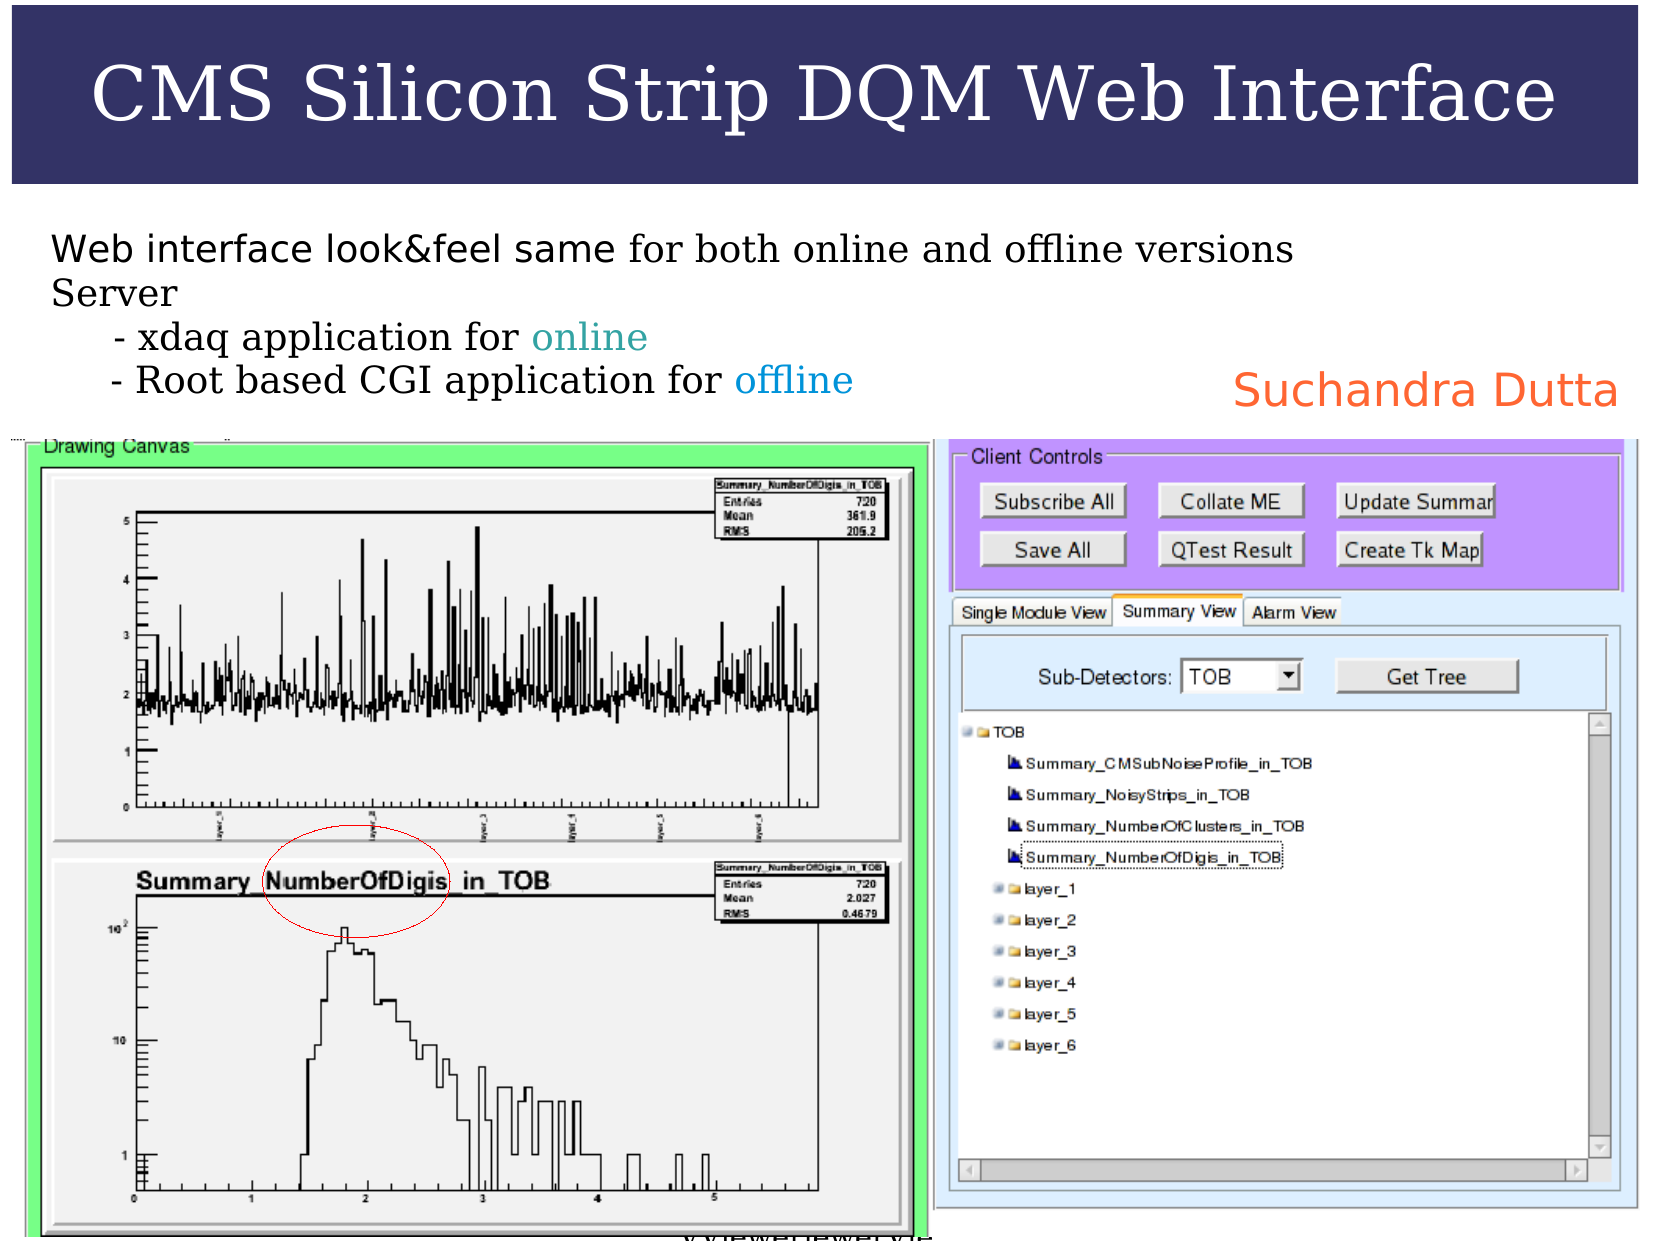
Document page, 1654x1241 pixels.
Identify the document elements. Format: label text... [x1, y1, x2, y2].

text_box Suchandra Dutta [1218, 356, 1629, 425]
title CMS Silicon Strip DQM Web Interface [11, 5, 1639, 184]
text_box Web interface look&feel same for both online and offline versions Server - xdaq application for online - Root based CGI application for offline [23, 220, 1599, 410]
picture [11, 439, 1640, 1237]
